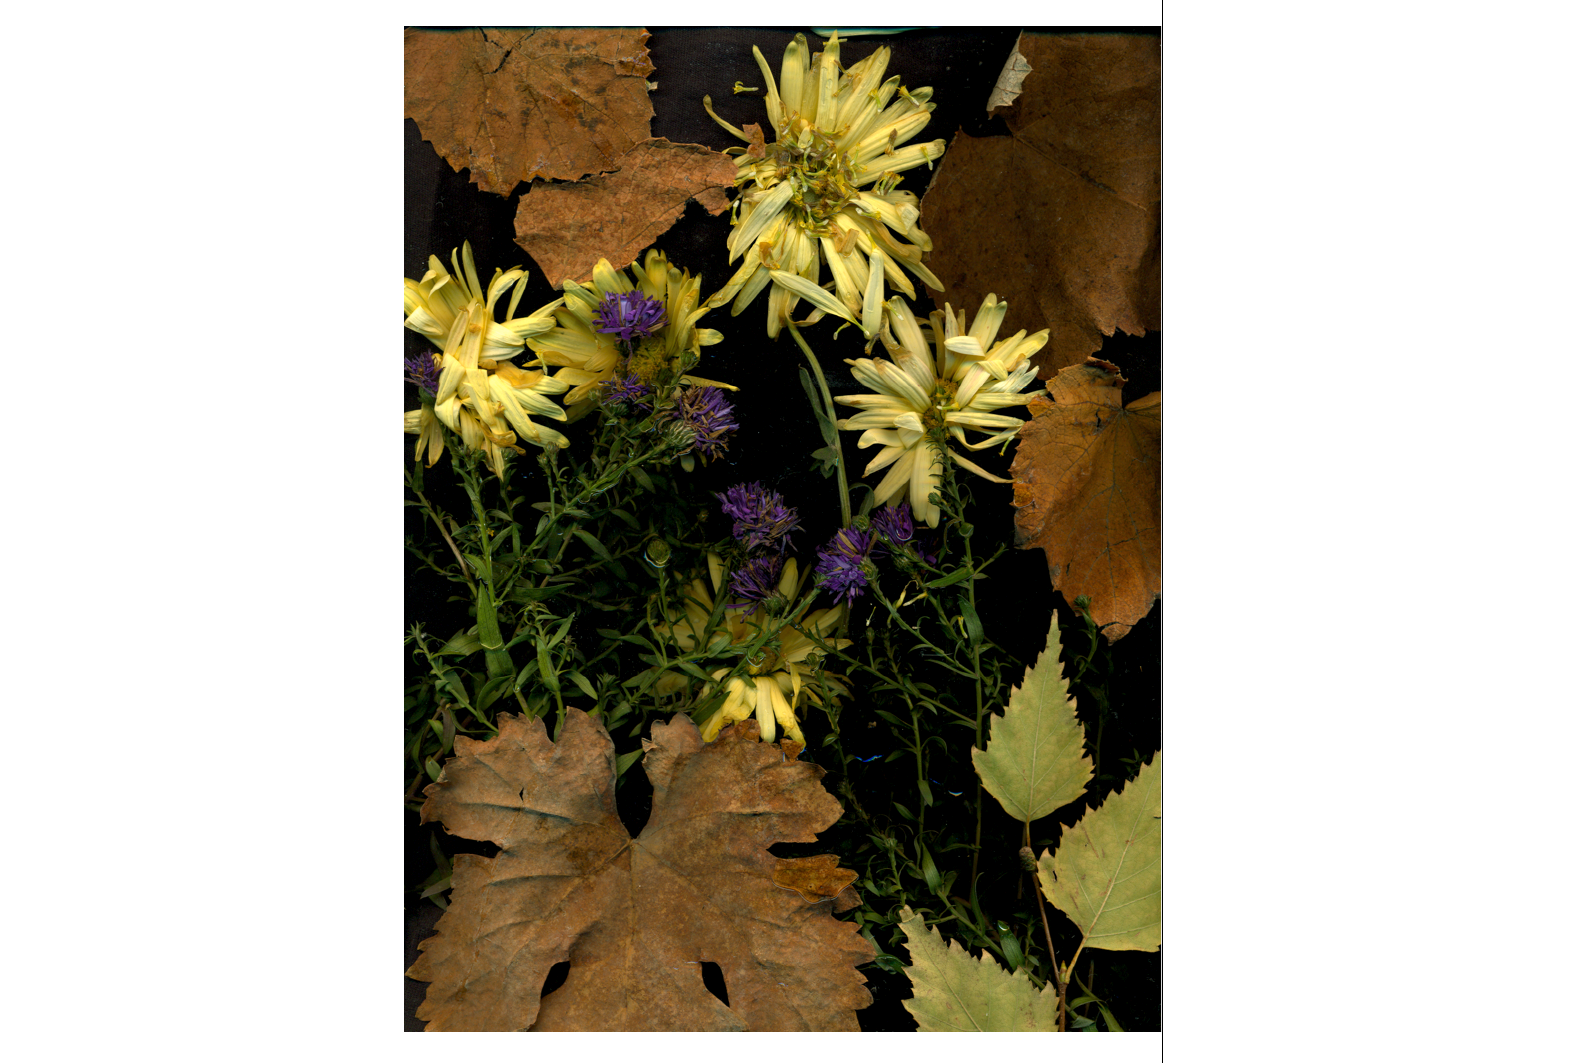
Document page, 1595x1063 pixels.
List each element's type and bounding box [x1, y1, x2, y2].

picture [404, 0, 1163, 1063]
